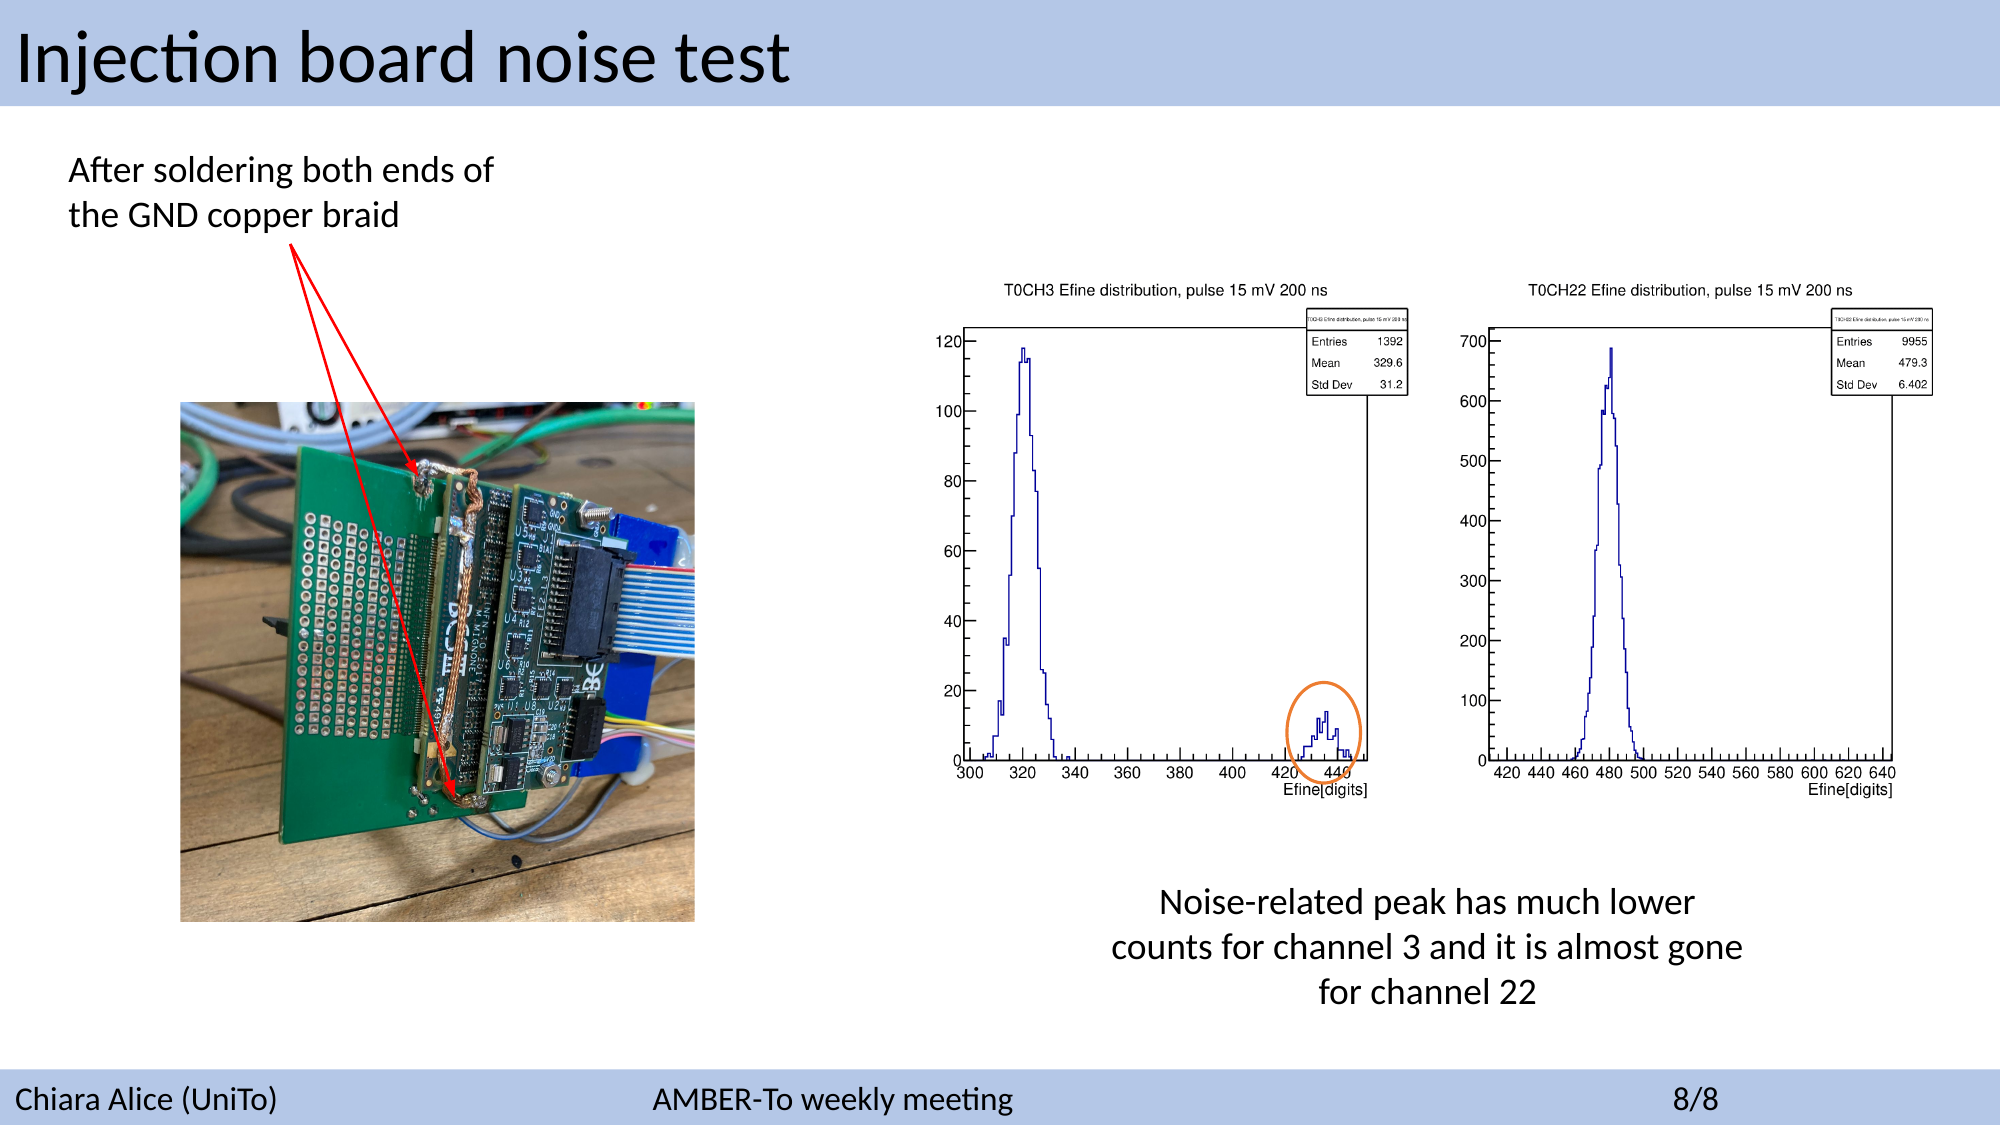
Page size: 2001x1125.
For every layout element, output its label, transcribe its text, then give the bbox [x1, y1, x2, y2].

text_box After soldering both ends of the GND copper braid [53, 138, 528, 245]
text_box Chiara Alice (UniTo) AMBER-To weekly meeting 8/8 [0, 1069, 2000, 1125]
picture [903, 268, 1953, 821]
text_box Noise-related peak has much lower counts for channel 3 and it is almost gone for channel 22 [1091, 869, 1765, 1021]
picture [180, 402, 695, 922]
text_box Injection board noise test [0, 0, 2000, 107]
